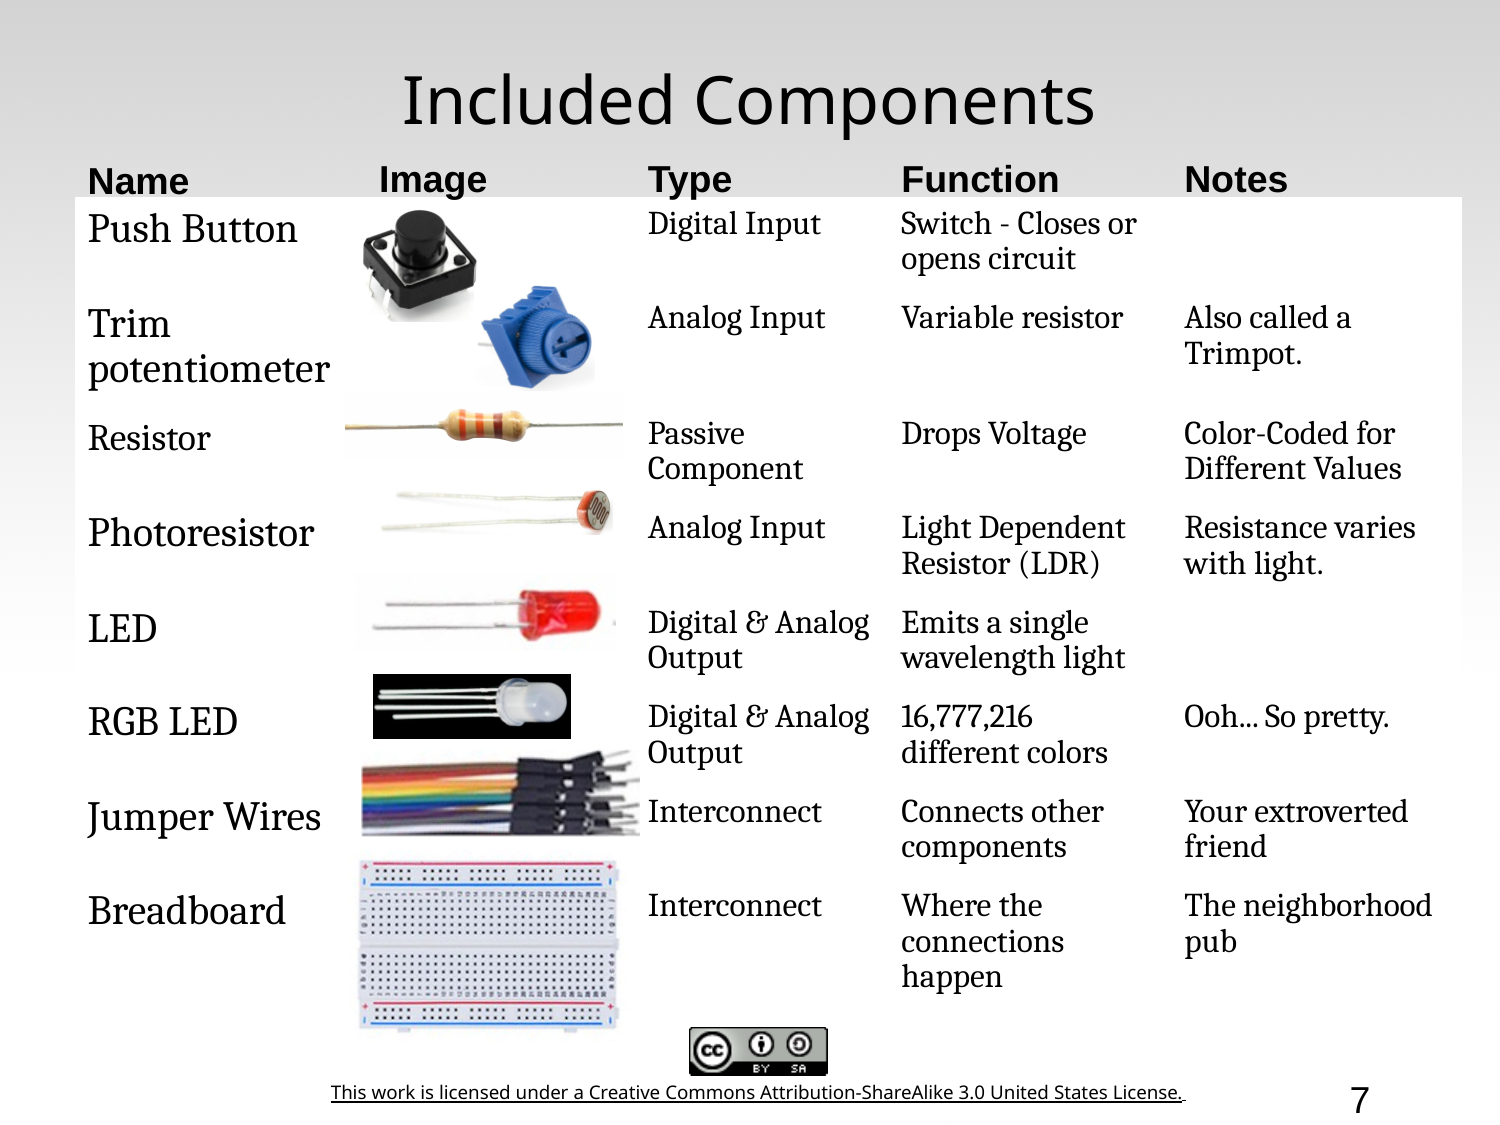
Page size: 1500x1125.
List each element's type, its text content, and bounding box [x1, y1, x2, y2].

table_header [478, 212, 635, 291]
table_cell [366, 838, 635, 879]
table_header [1172, 212, 1462, 291]
table_cell [366, 691, 635, 748]
table_header Function [889, 153, 1172, 212]
table_cell Resistance varies with light. [1172, 502, 1462, 596]
table_cell Also called a Trimpot. [1172, 291, 1462, 407]
table_cell 16,777,216 different colors [889, 691, 1172, 785]
table_header Name [75, 153, 366, 212]
table_cell Connects other components [889, 785, 1172, 879]
table_cell Variable resistor [889, 291, 1172, 407]
table_cell Light Dependent Resistor (LDR) [889, 502, 1172, 596]
table_cell Your extroverted friend [1172, 785, 1462, 879]
picture [0, 0, 1500, 1125]
table_cell Passive Component [635, 407, 889, 502]
table_cell Analog Input [635, 502, 889, 596]
title Included Components [112, 49, 1388, 153]
table_cell Resistor [75, 407, 366, 502]
table_cell LED [75, 596, 366, 691]
table_header Type [635, 153, 889, 212]
table_cell Emits a single wavelength light [889, 596, 1172, 691]
table_cell [366, 596, 635, 691]
table_header Image [366, 153, 635, 212]
table_cell Color-Coded for Different Values [1172, 407, 1462, 502]
table_cell [1172, 596, 1462, 691]
table_cell Photoresistor [75, 502, 366, 596]
table_cell [366, 502, 635, 596]
table_cell [631, 879, 635, 1013]
table_cell Digital & Analog Output [635, 691, 889, 785]
table_cell Drops Voltage [889, 407, 1172, 502]
table_header Digital Input [635, 212, 889, 291]
table_cell The neighborhood pub [1172, 879, 1462, 1013]
table_cell Ooh... So pretty. [1172, 691, 1462, 785]
table_cell Trim potentiometer [75, 291, 366, 407]
table_cell Interconnect [635, 879, 889, 1013]
table_header Notes [1172, 153, 1462, 212]
table_cell [366, 407, 635, 502]
table_cell [595, 291, 635, 407]
table_header Switch - Closes or opens circuit [889, 212, 1172, 291]
table_cell Jumper Wires [75, 785, 366, 879]
table_cell Breadboard [75, 879, 348, 1013]
table_cell [366, 322, 474, 391]
table_header Push Button [75, 212, 362, 291]
table_cell RGB LED [75, 691, 366, 785]
table_cell Digital & Analog Output [635, 596, 889, 691]
table_cell Interconnect [635, 785, 889, 879]
table_cell Where the connections happen [889, 879, 1172, 1013]
table_cell Analog Input [635, 291, 889, 407]
